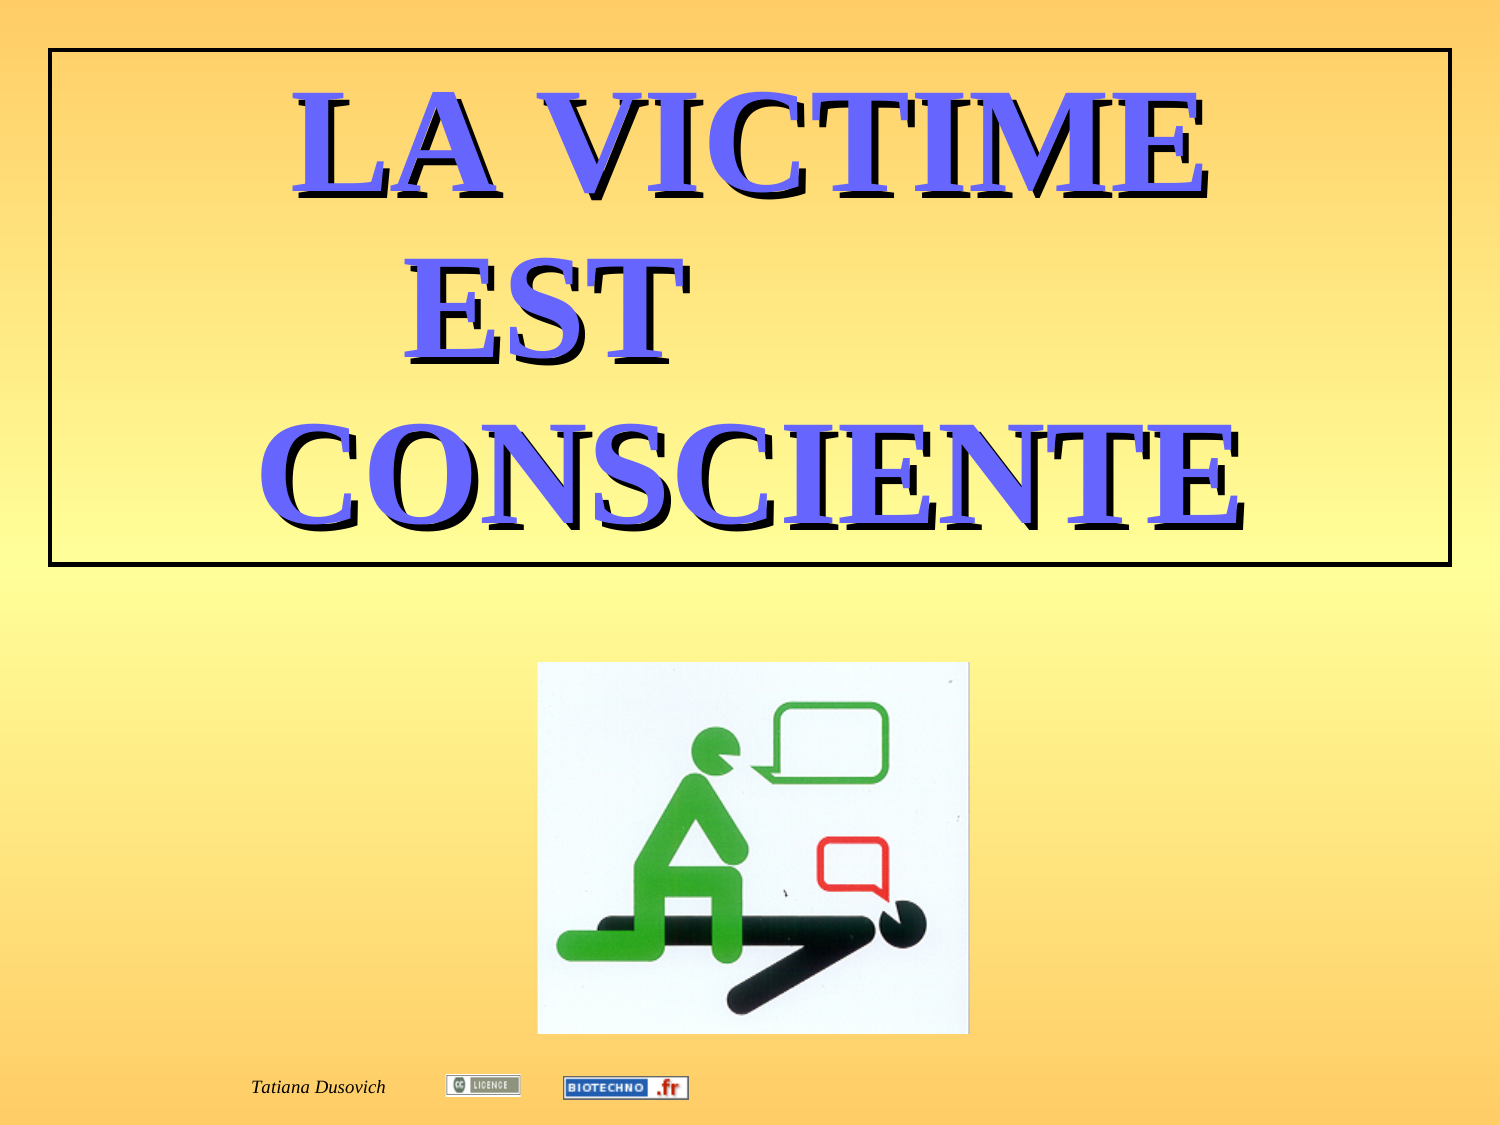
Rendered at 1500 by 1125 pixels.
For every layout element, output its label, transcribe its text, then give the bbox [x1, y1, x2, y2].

text_box LA VICTIME EST CONSCIENTE [50, 50, 1451, 565]
picture [563, 1076, 689, 1100]
text_box Tatiana Dusovich [236, 1068, 562, 1106]
picture [537, 662, 970, 1034]
picture [445, 1074, 521, 1097]
